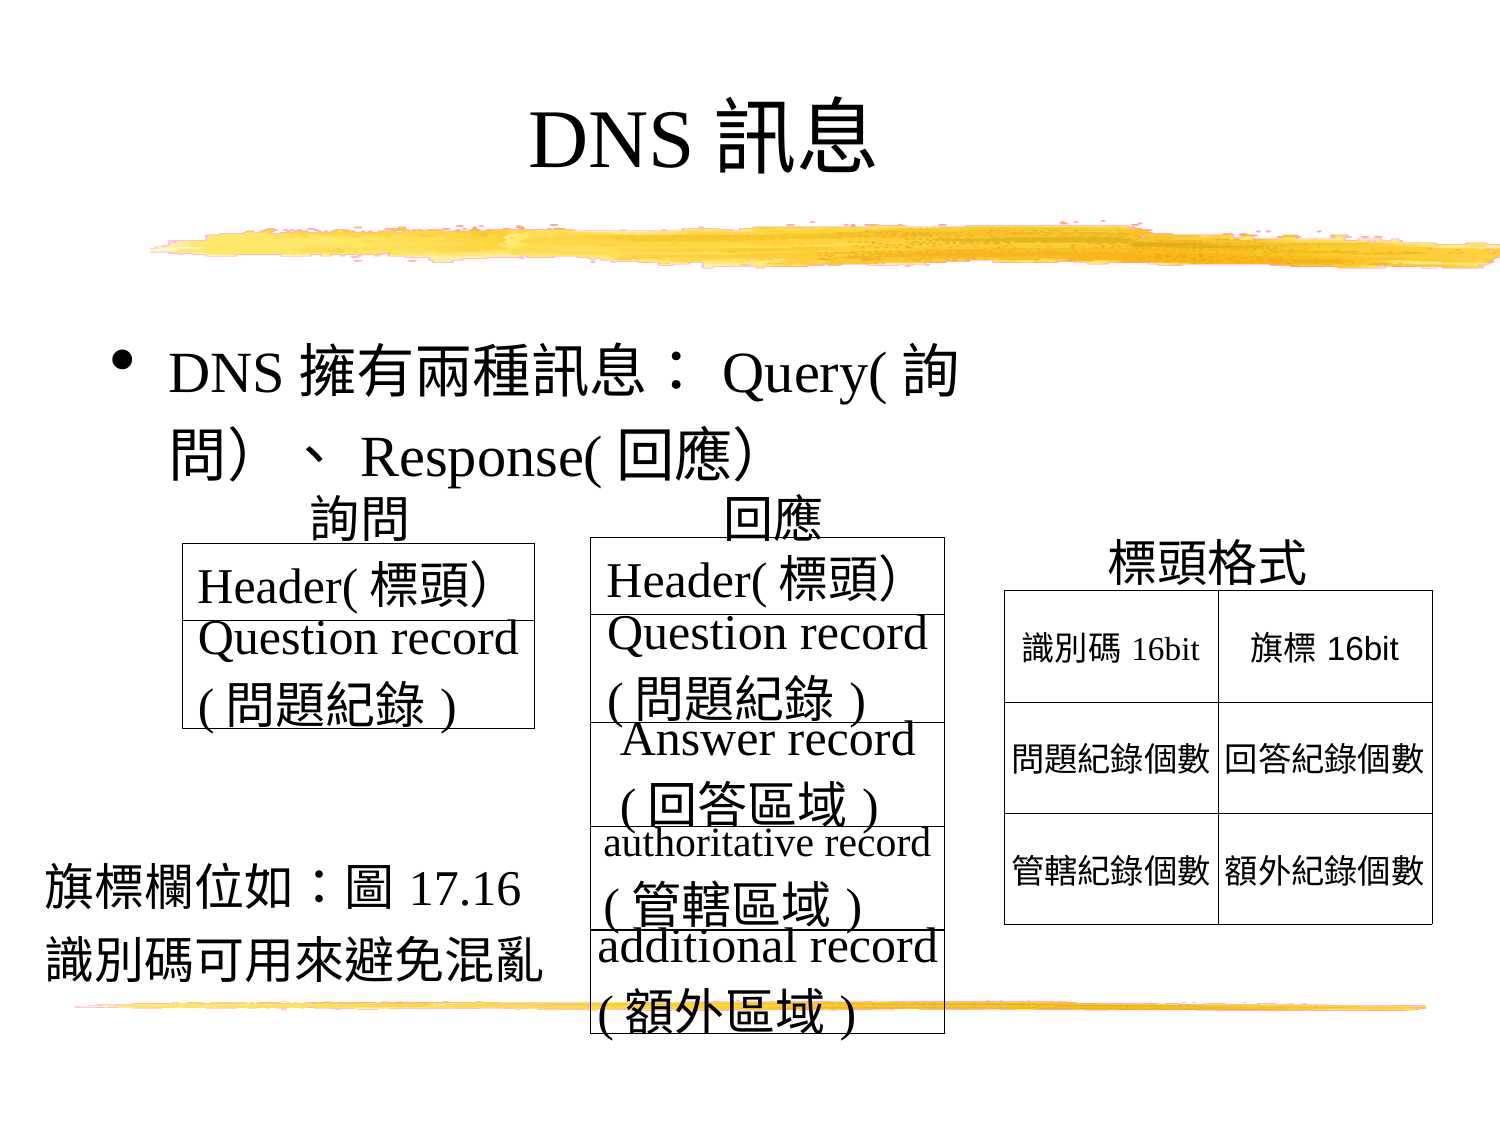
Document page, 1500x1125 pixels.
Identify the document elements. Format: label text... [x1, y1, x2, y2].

text_box Answer record (回答區域) [655, 787, 689, 821]
text_box Answer record (回答區域) [590, 722, 945, 826]
text_box 旗標欄位如：圖17.16 識別碼可用來避免混亂 [29, 840, 560, 976]
title DNS訊息 [66, 44, 1342, 218]
table_cell 管轄紀錄個數 [1005, 814, 1218, 924]
text_box 標頭格式 [1092, 515, 1323, 591]
table_cell 回答紀錄個數 [1219, 703, 1432, 813]
table_header 識別碼16bit [1005, 591, 1218, 702]
table_header 旗標16bit [1219, 591, 1432, 702]
text_box authoritative record (管轄區域) [590, 826, 945, 929]
table_cell 額外紀錄個數 [1219, 814, 1432, 924]
table_cell 問題紀錄個數 [1005, 703, 1218, 813]
text_box Header(標頭） [182, 543, 535, 620]
text_box Question record (問題紀錄) [182, 620, 535, 729]
picture [75, 999, 590, 1013]
text_box Question record (問題紀錄) [590, 614, 945, 722]
text_box 詢問 [295, 472, 425, 548]
picture [150, 215, 1500, 279]
picture [945, 999, 1426, 1013]
text_box Header(標頭） [590, 537, 945, 614]
text_box 回應 [708, 472, 839, 548]
list DNS擁有兩種訊息：Query(詢問）、Response(回應） [112, 324, 1388, 986]
text_box additional record (額外區域) [590, 929, 945, 1034]
